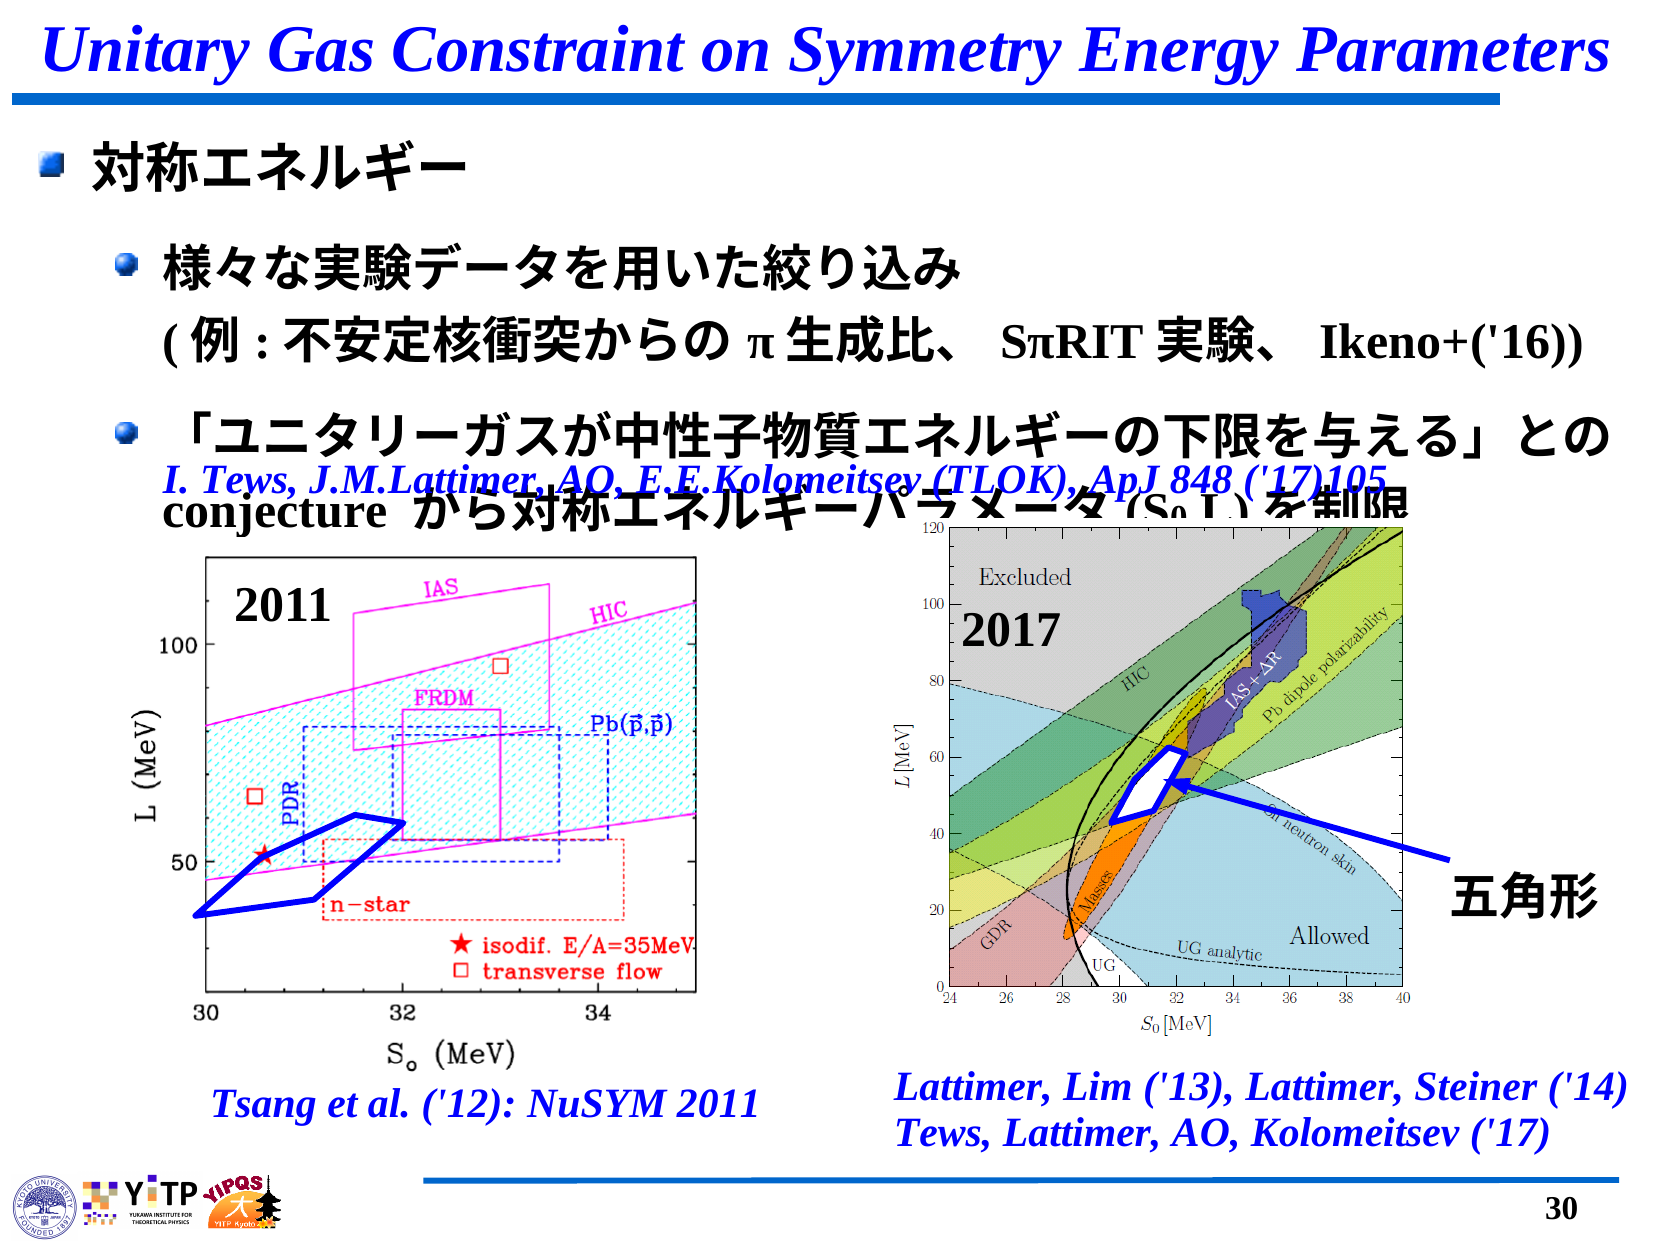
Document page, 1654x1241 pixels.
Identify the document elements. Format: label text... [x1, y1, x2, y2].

title Unitary Gas Constraint on Symmetry Energy Parameters [0, 0, 1654, 99]
text_box 2011 [234, 576, 362, 633]
text_box Tsang et al. ('12): NuSYM 2011 [209, 1080, 762, 1128]
text_box 2017 [961, 601, 1079, 668]
picture [11, 1170, 281, 1241]
picture [1119, 752, 1180, 817]
picture [114, 537, 719, 1077]
text_box I. Tews, J.M.Lattimer, AO, E.E.Kolomeitsev (TLOK), ApJ 848 ('17)105 [162, 456, 1442, 509]
text_box Lattimer, Lim ('13), Lattimer, Steiner ('14) Tews, Lattimer, AO, Kolomeitsev ('17) [894, 1062, 1630, 1157]
text_box 五角形 [1449, 856, 1600, 932]
picture [886, 518, 1414, 1038]
list 対称エネルギー 様々な実験データを用いた絞り込み (例:不安定核衝突からのπ生成比、SπRIT実験、Ikeno+('16)) 「ユニタリーガスが中性子物質エネルギーの下限を与える」との conjecture から対称エネルギーパラメータ(S0,L)を制限 [20, 124, 1621, 1137]
